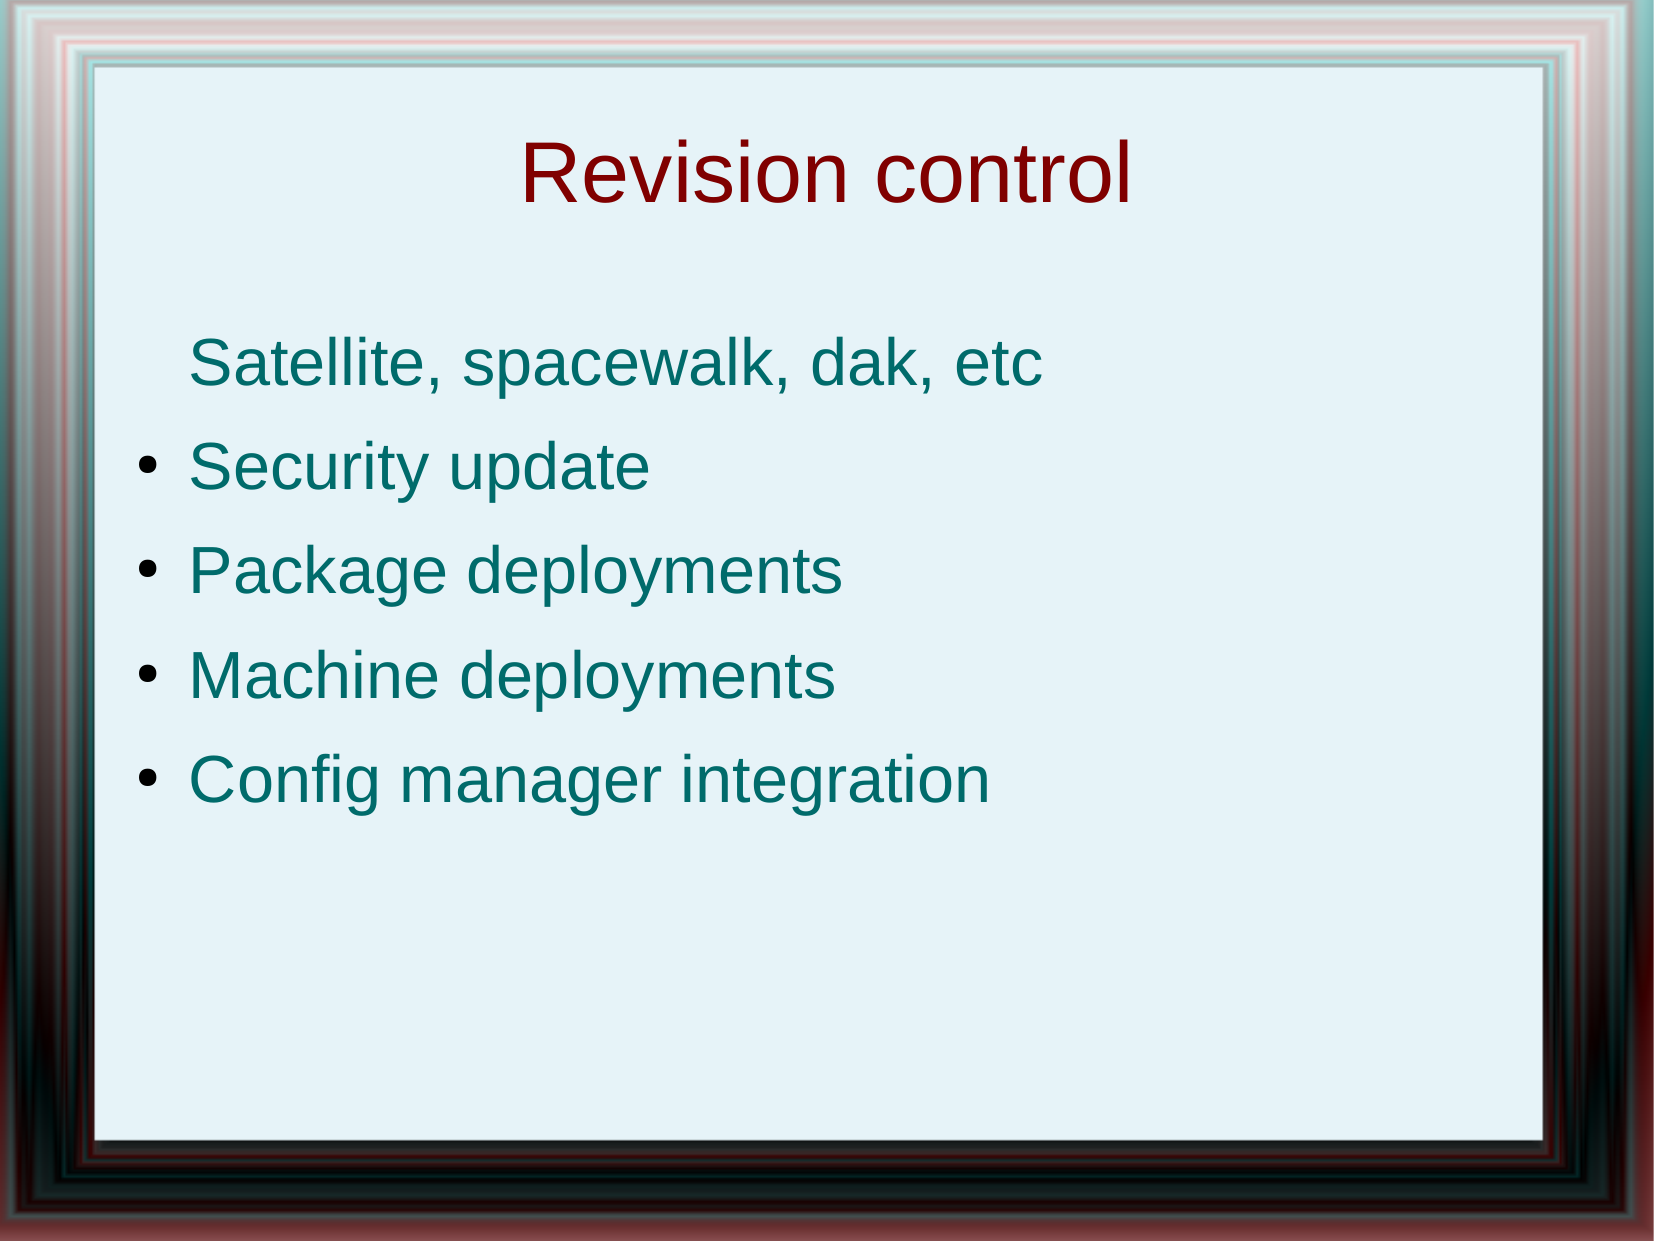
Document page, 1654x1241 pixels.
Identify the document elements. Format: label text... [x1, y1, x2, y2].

title Revision control [118, 88, 1536, 257]
picture [0, 0, 1654, 1241]
list Satellite, spacewalk, dak, etc Security update Package deployments Machine deployments Config manager integration [118, 324, 1506, 945]
